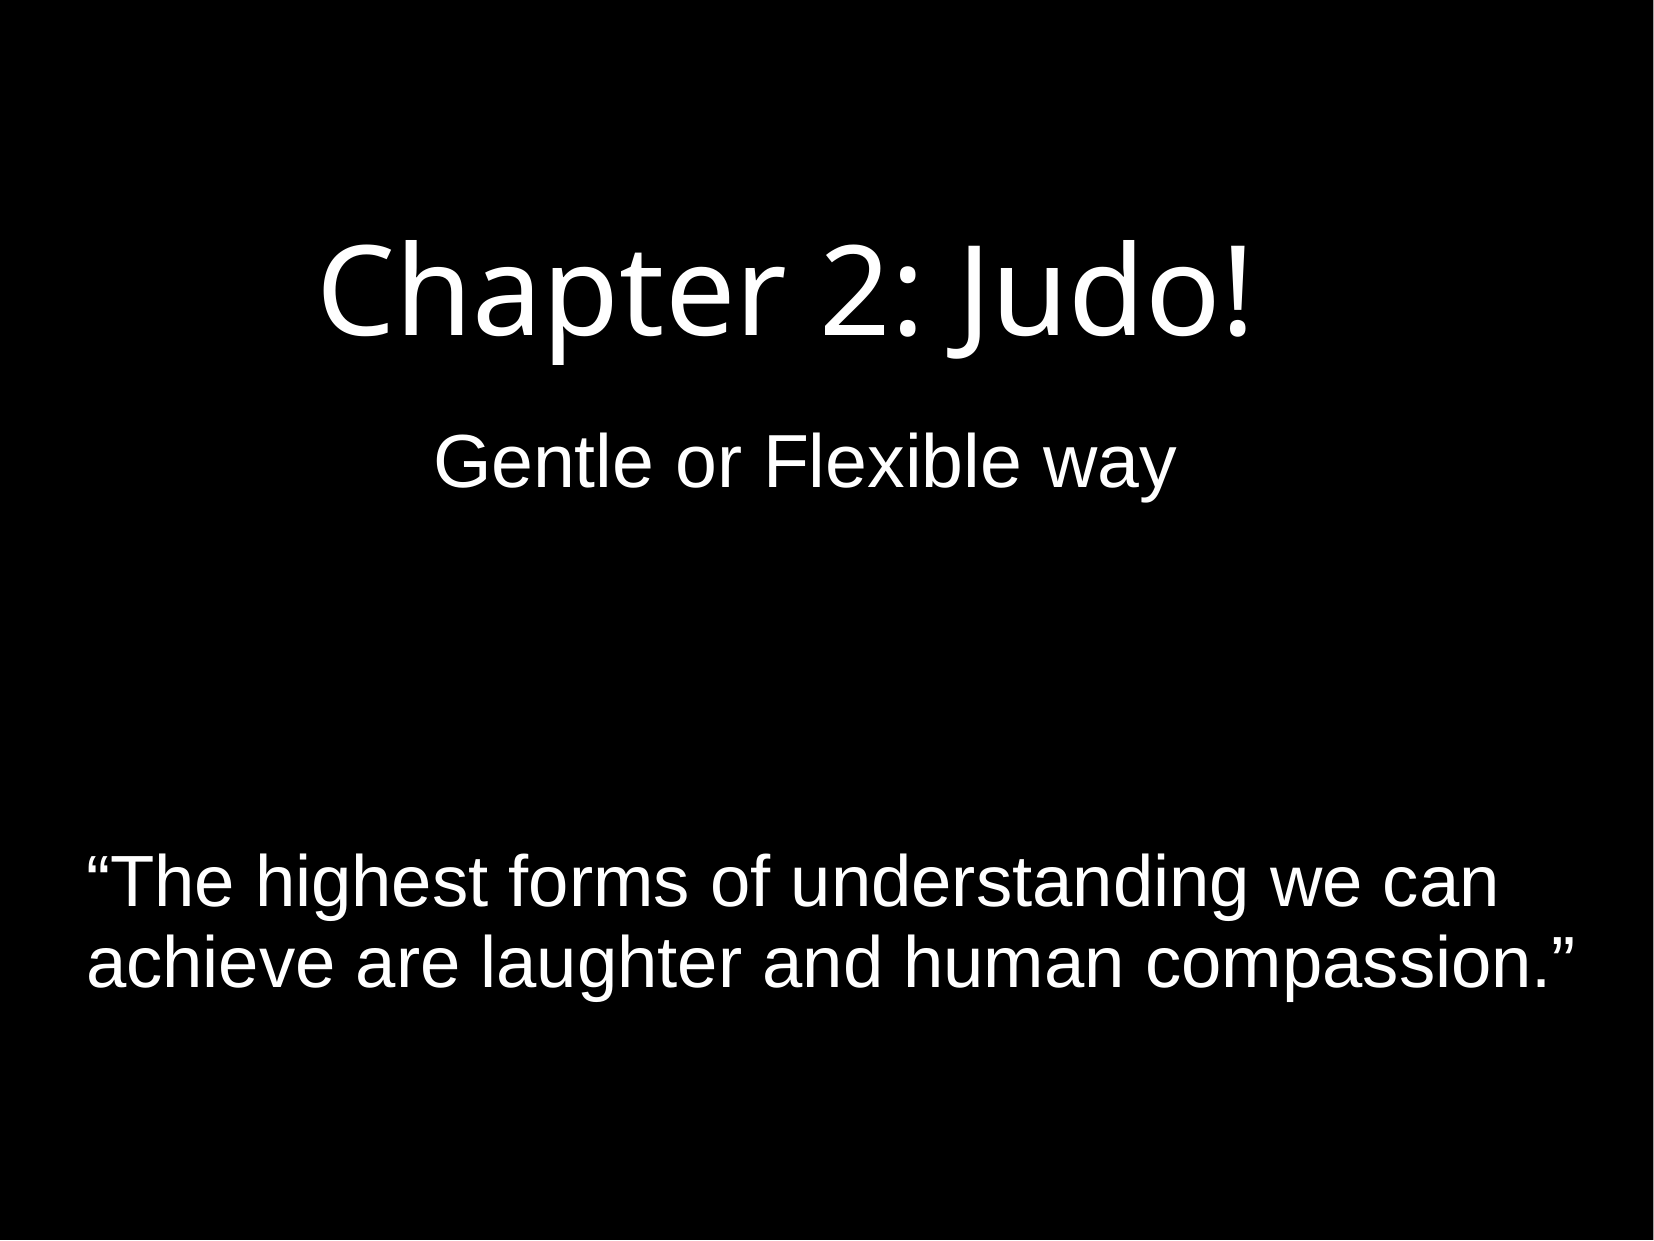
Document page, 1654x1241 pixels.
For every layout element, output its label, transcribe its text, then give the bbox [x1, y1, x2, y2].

text_box “The highest forms of understanding we can achieve are laughter and human compassion.” [30, 840, 1654, 1006]
list Gentle or Flexible way [375, 420, 1201, 525]
title Chapter 2: Judo! [41, 182, 1531, 391]
